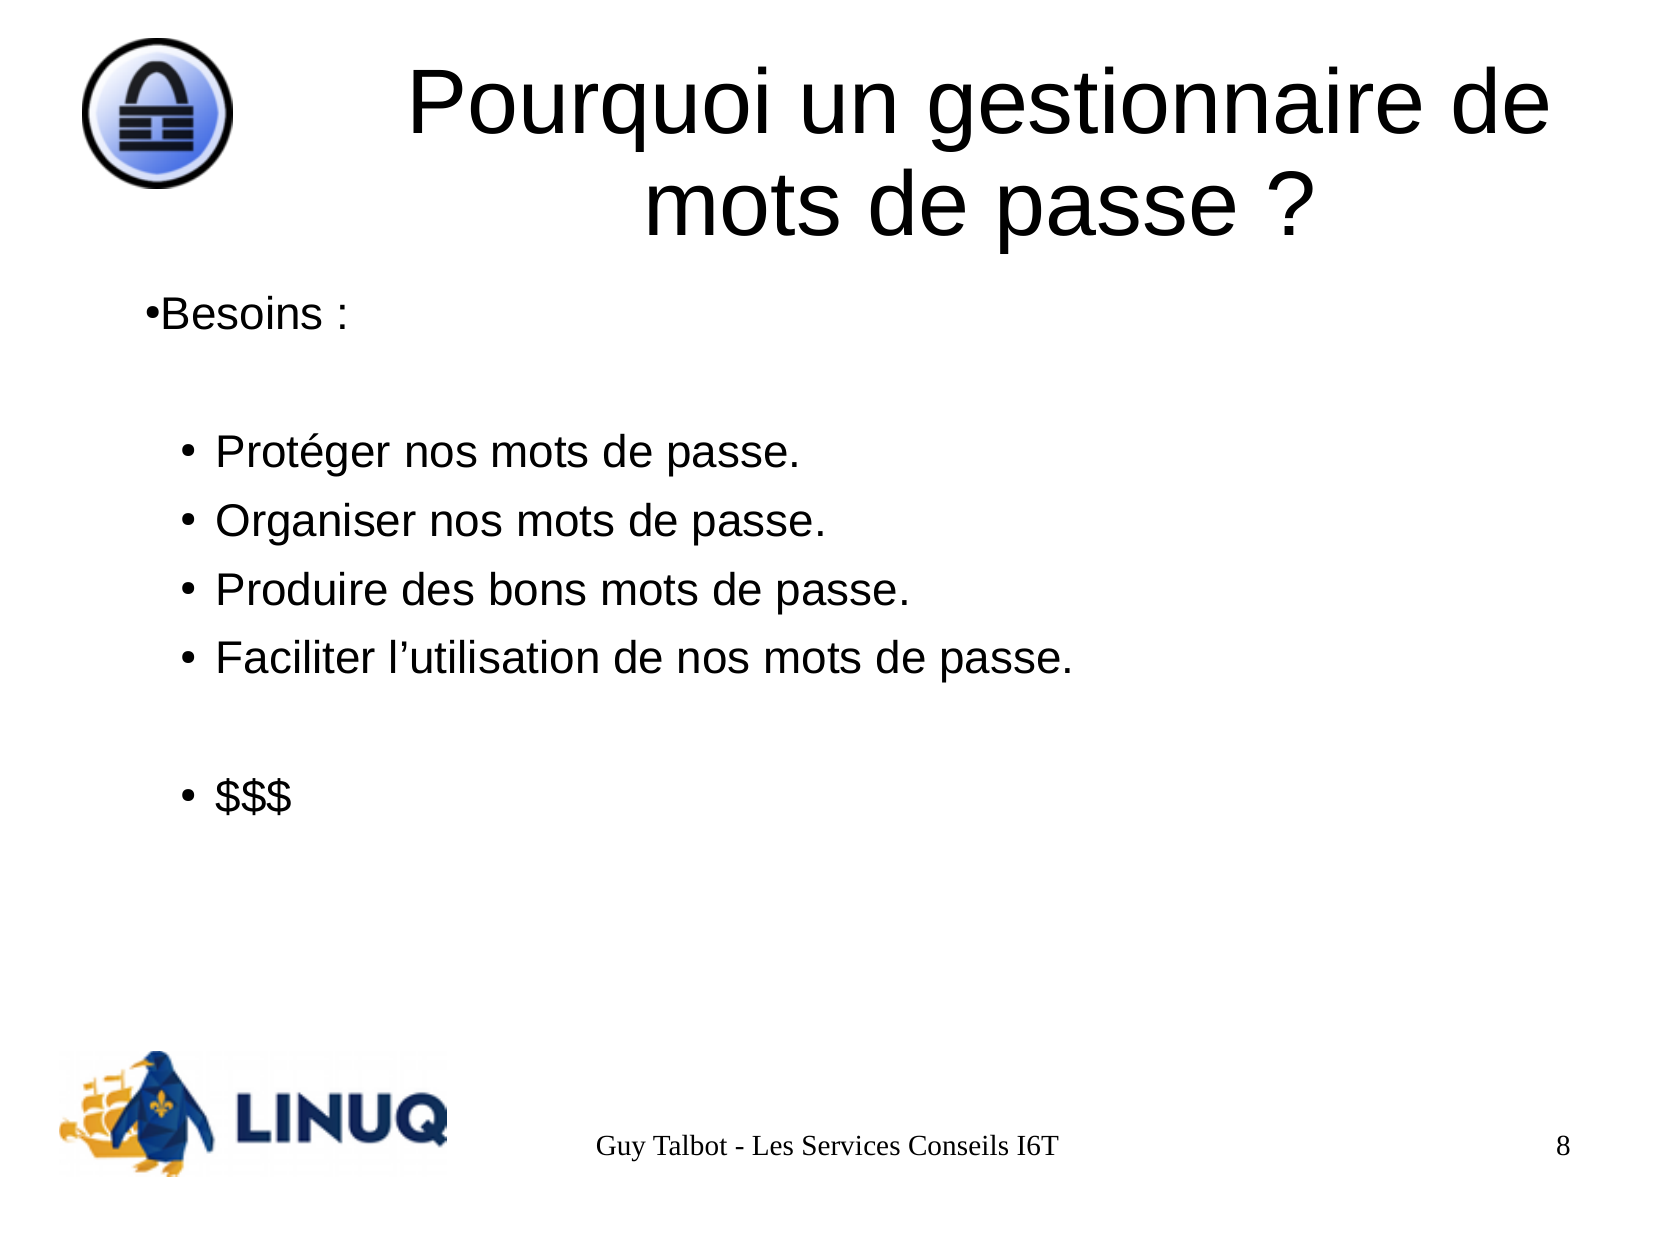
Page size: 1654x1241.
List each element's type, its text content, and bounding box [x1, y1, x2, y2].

title Pourquoi un gestionnaire de mots de passe ? [389, 0, 1571, 307]
text_box Besoins : Protéger nos mots de passe. Organiser nos mots de passe. Produire des bons mots de passe. Faciliter l’utilisation de nos mots de passe. $$$ [129, 280, 1536, 1082]
picture [82, 38, 233, 189]
picture [59, 1051, 447, 1177]
